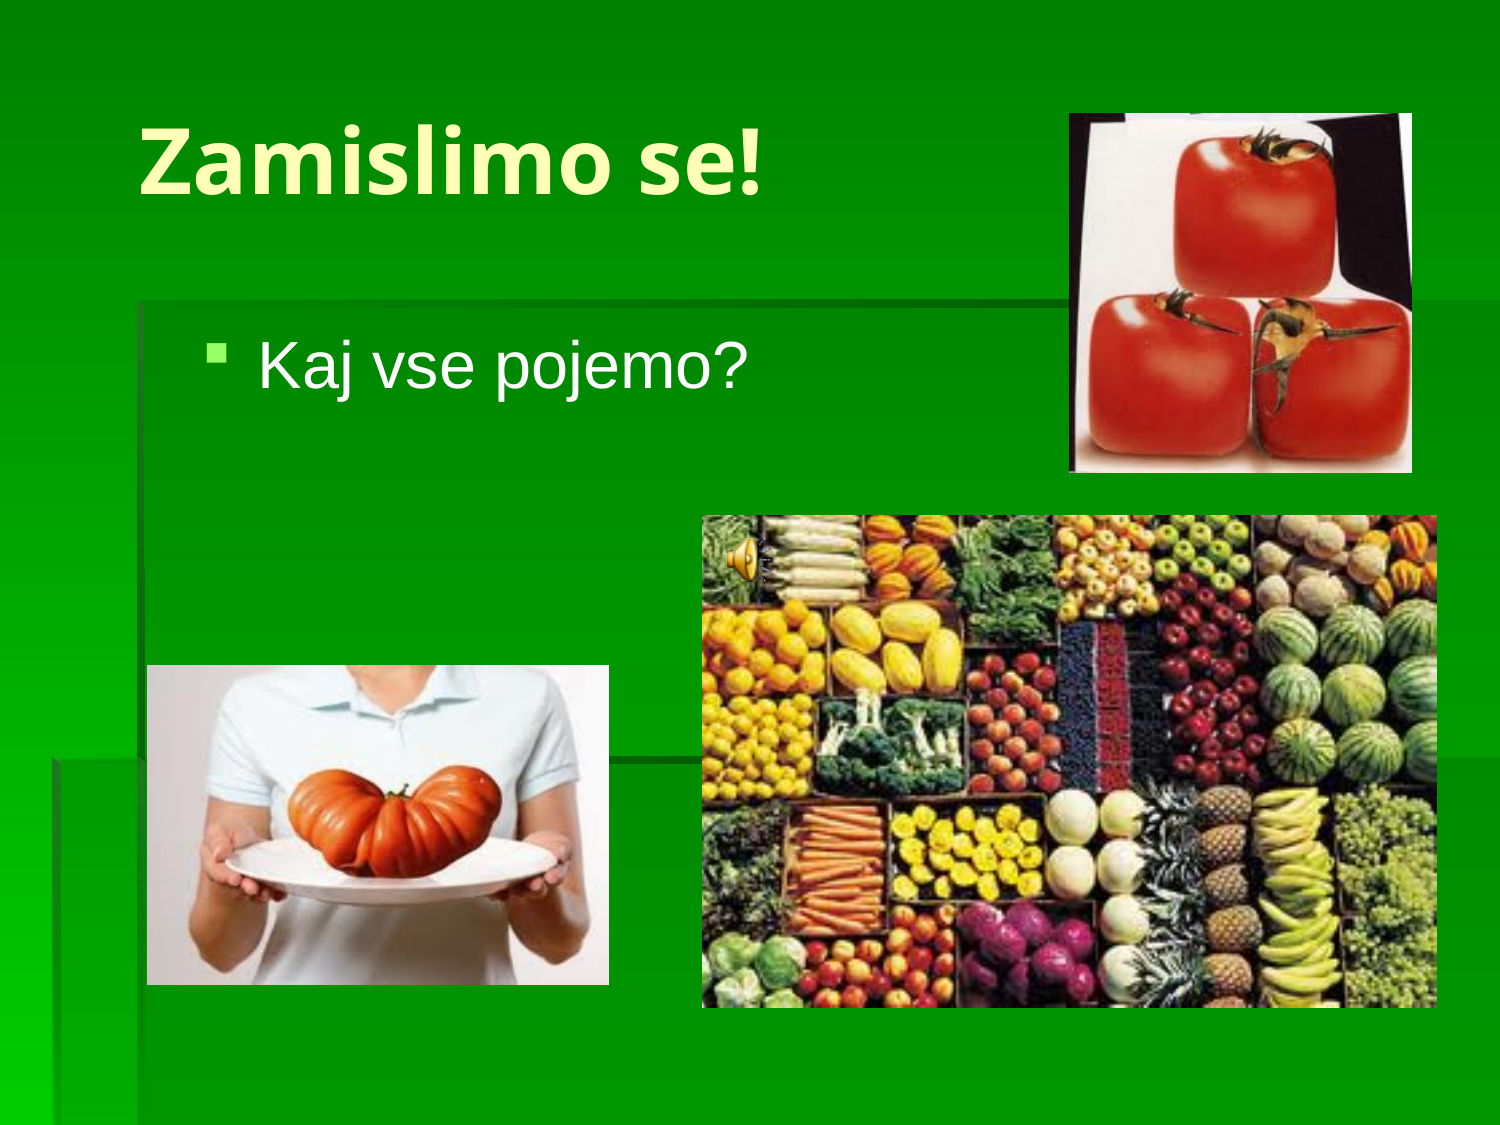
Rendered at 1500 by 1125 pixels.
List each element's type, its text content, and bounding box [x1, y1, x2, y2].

picture [1069, 113, 1412, 473]
list Kaj vse pojemo? [186, 314, 1500, 1002]
title Zamislimo se! [124, 40, 1500, 275]
picture [702, 515, 1437, 1008]
picture [147, 665, 609, 985]
